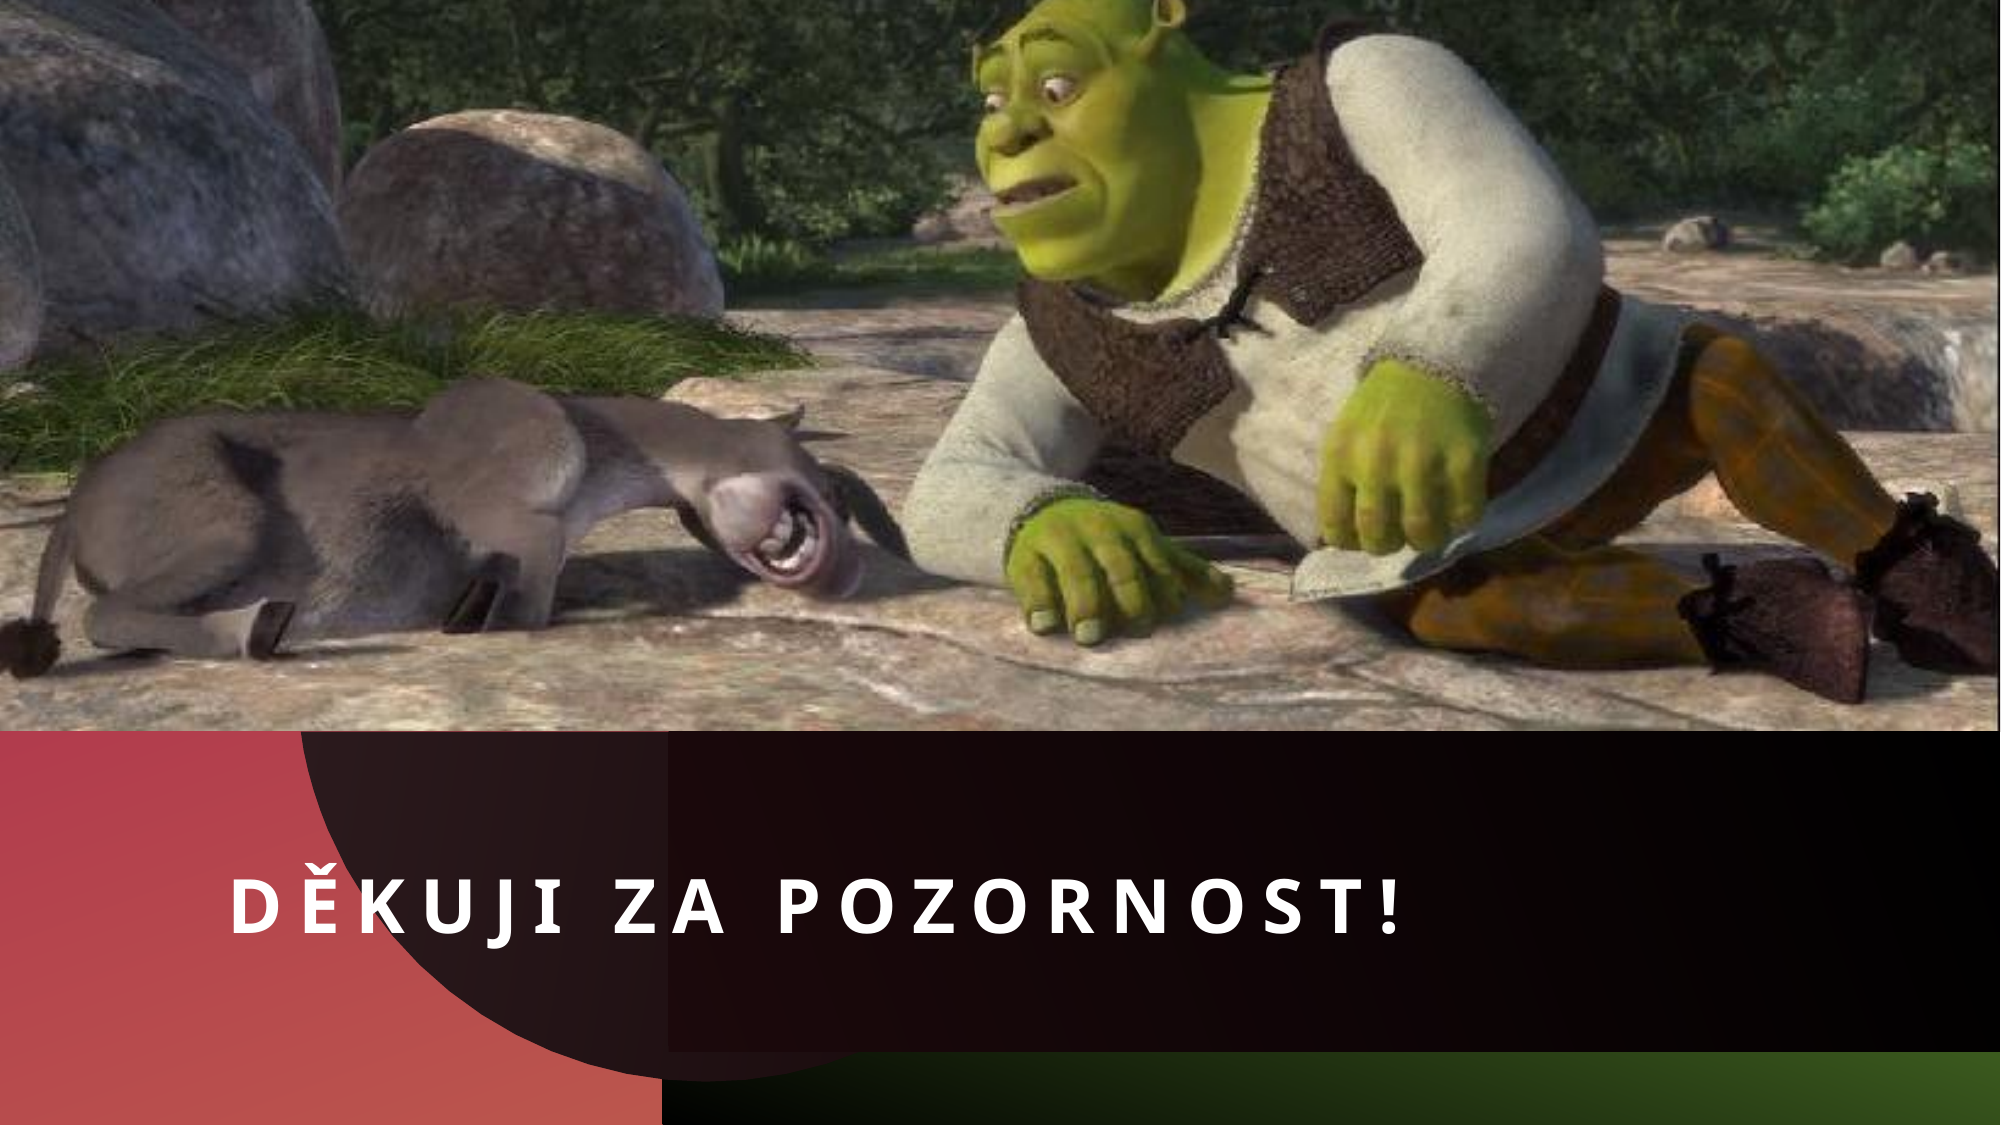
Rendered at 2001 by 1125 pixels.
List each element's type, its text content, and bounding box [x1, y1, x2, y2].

text_box [0, 731, 2000, 1125]
title Děkuji za pozornost! [227, 756, 1776, 949]
picture [0, 0, 2000, 732]
